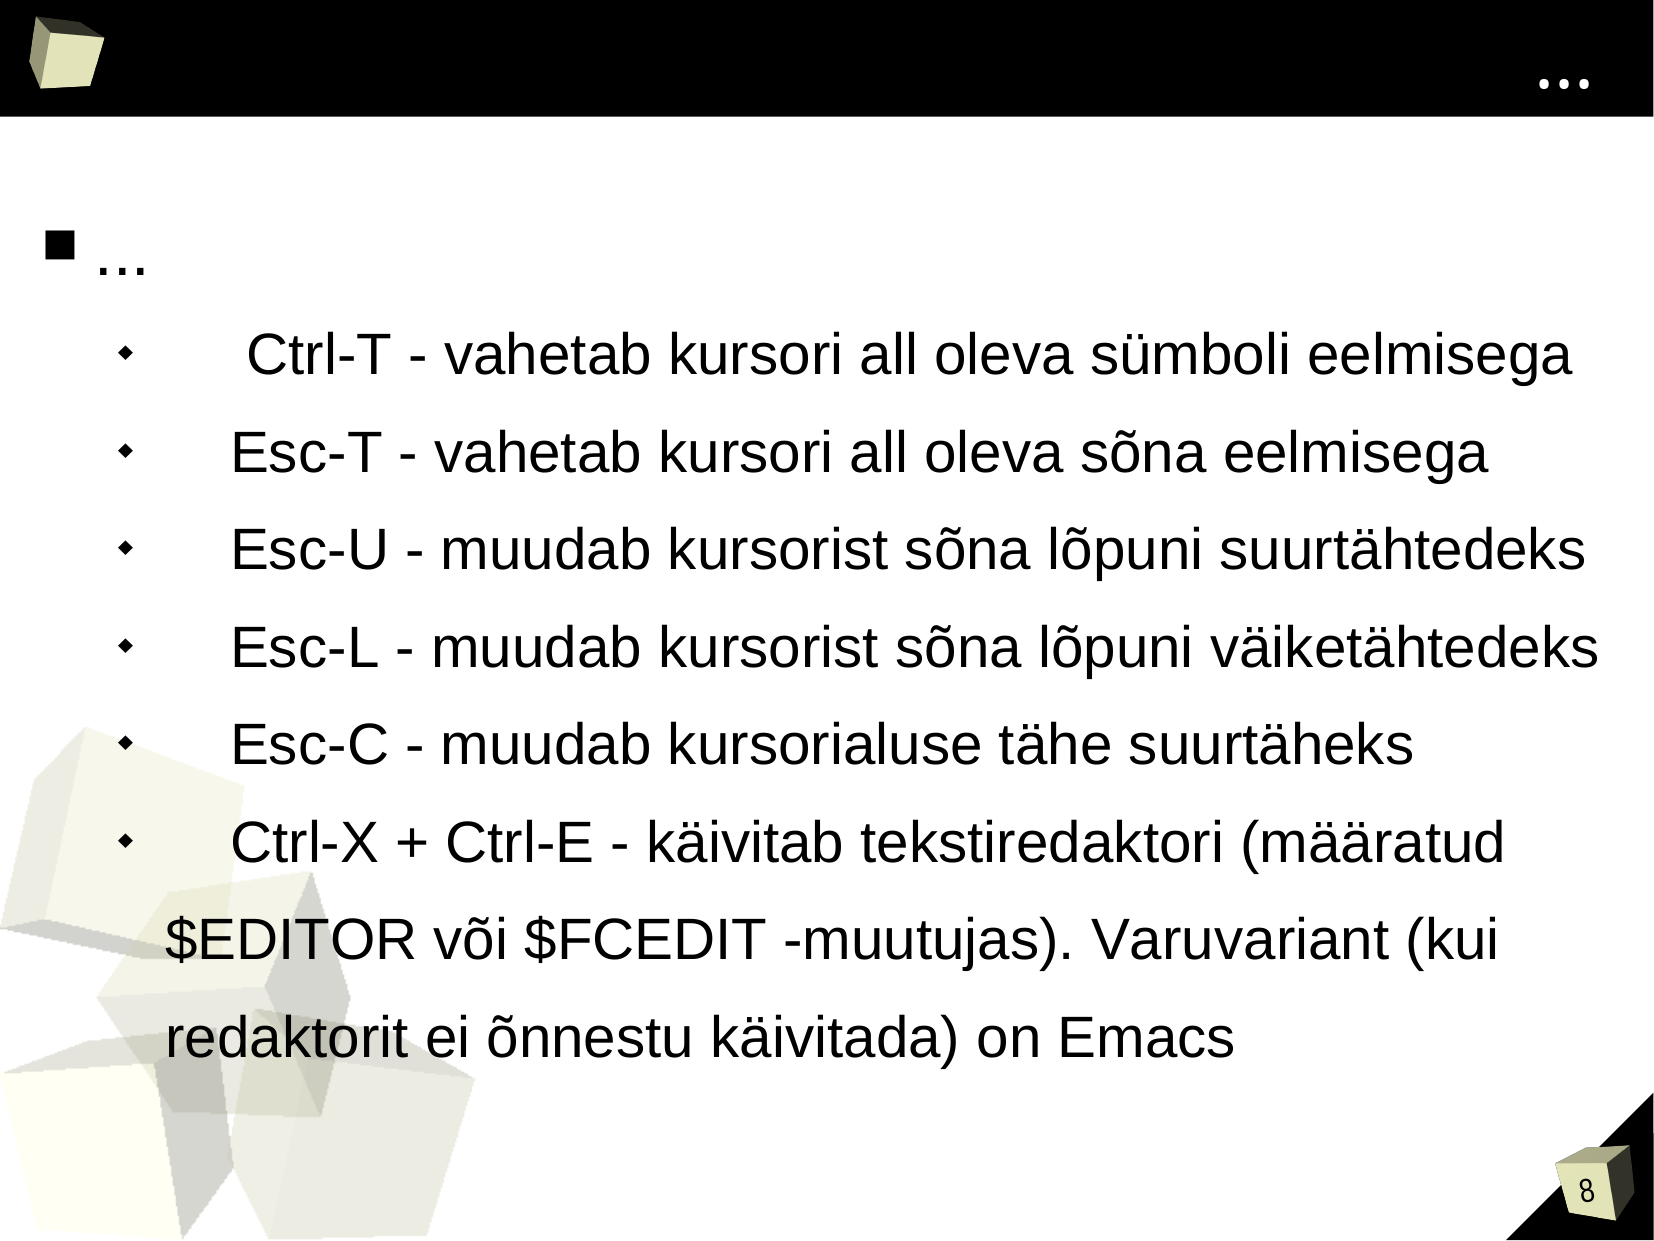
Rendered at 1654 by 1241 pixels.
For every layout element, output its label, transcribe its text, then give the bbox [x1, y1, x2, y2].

title ... [118, 0, 1595, 119]
picture [0, 726, 477, 1241]
list ... Ctrl-T - vahetab kursori all oleva sümboli eelmisega Esc-T - vahetab kursori all oleva sõna eelmisega Esc-U - muudab kursorist sõna lõpuni suurtähtedeks Esc-L - muudab kursorist sõna lõpuni väiketähtedeks Esc-C - muudab kursorialuse tähe suurtäheks Ctrl-X + Ctrl-E - käivitab tekstiredaktori (määratud $EDITOR või $FCEDIT -muutujas). Varuvariant (kui redaktorit ei õnnestu käivitada) on Emacs [23, 177, 1611, 1214]
